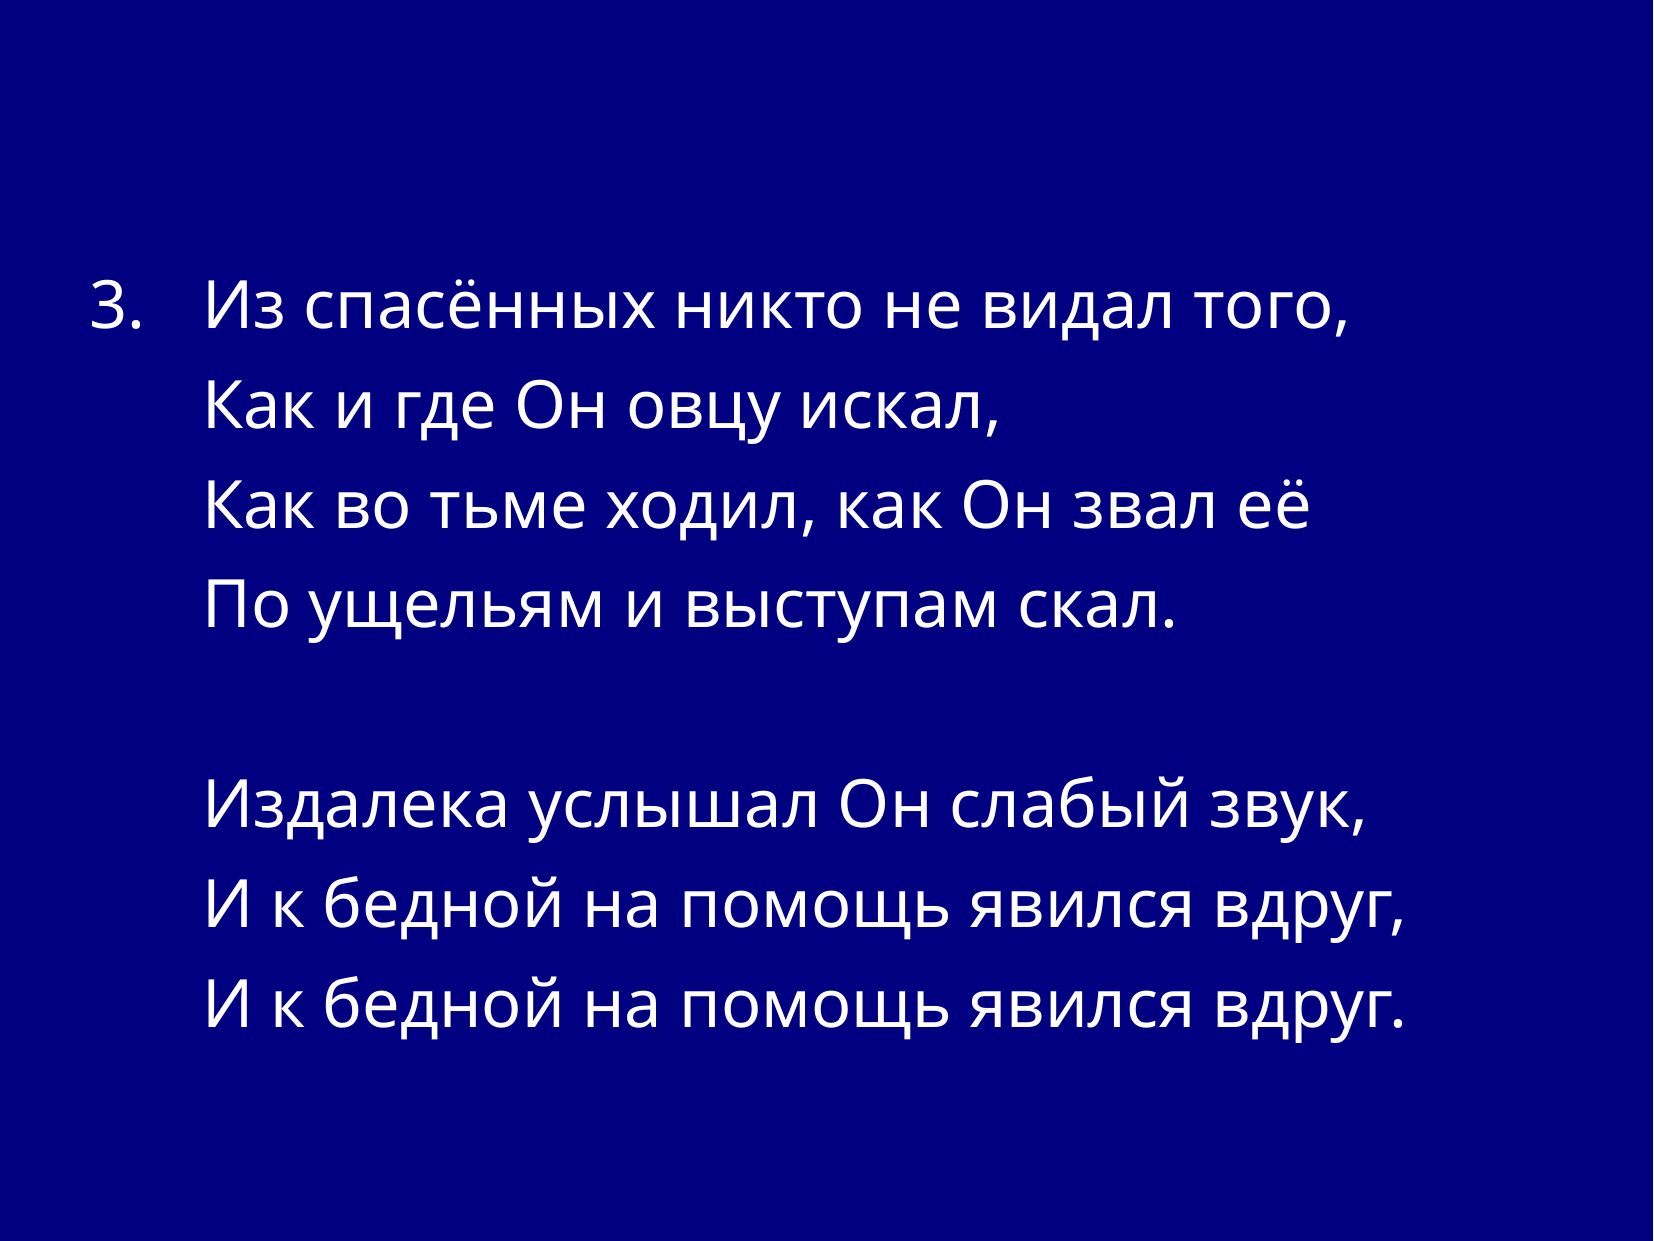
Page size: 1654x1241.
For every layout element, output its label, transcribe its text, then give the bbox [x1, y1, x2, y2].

text_box 3. Из спасённых никто не видал того, Как и где Он овцу искал, Как во тьме ходил, как Он звал её По ущельям и выступам скал. Издалека услышал Он слабый звук, И к бедной на помощь явился вдруг, И к бедной на помощь явился вдруг. [75, 150, 1576, 1163]
